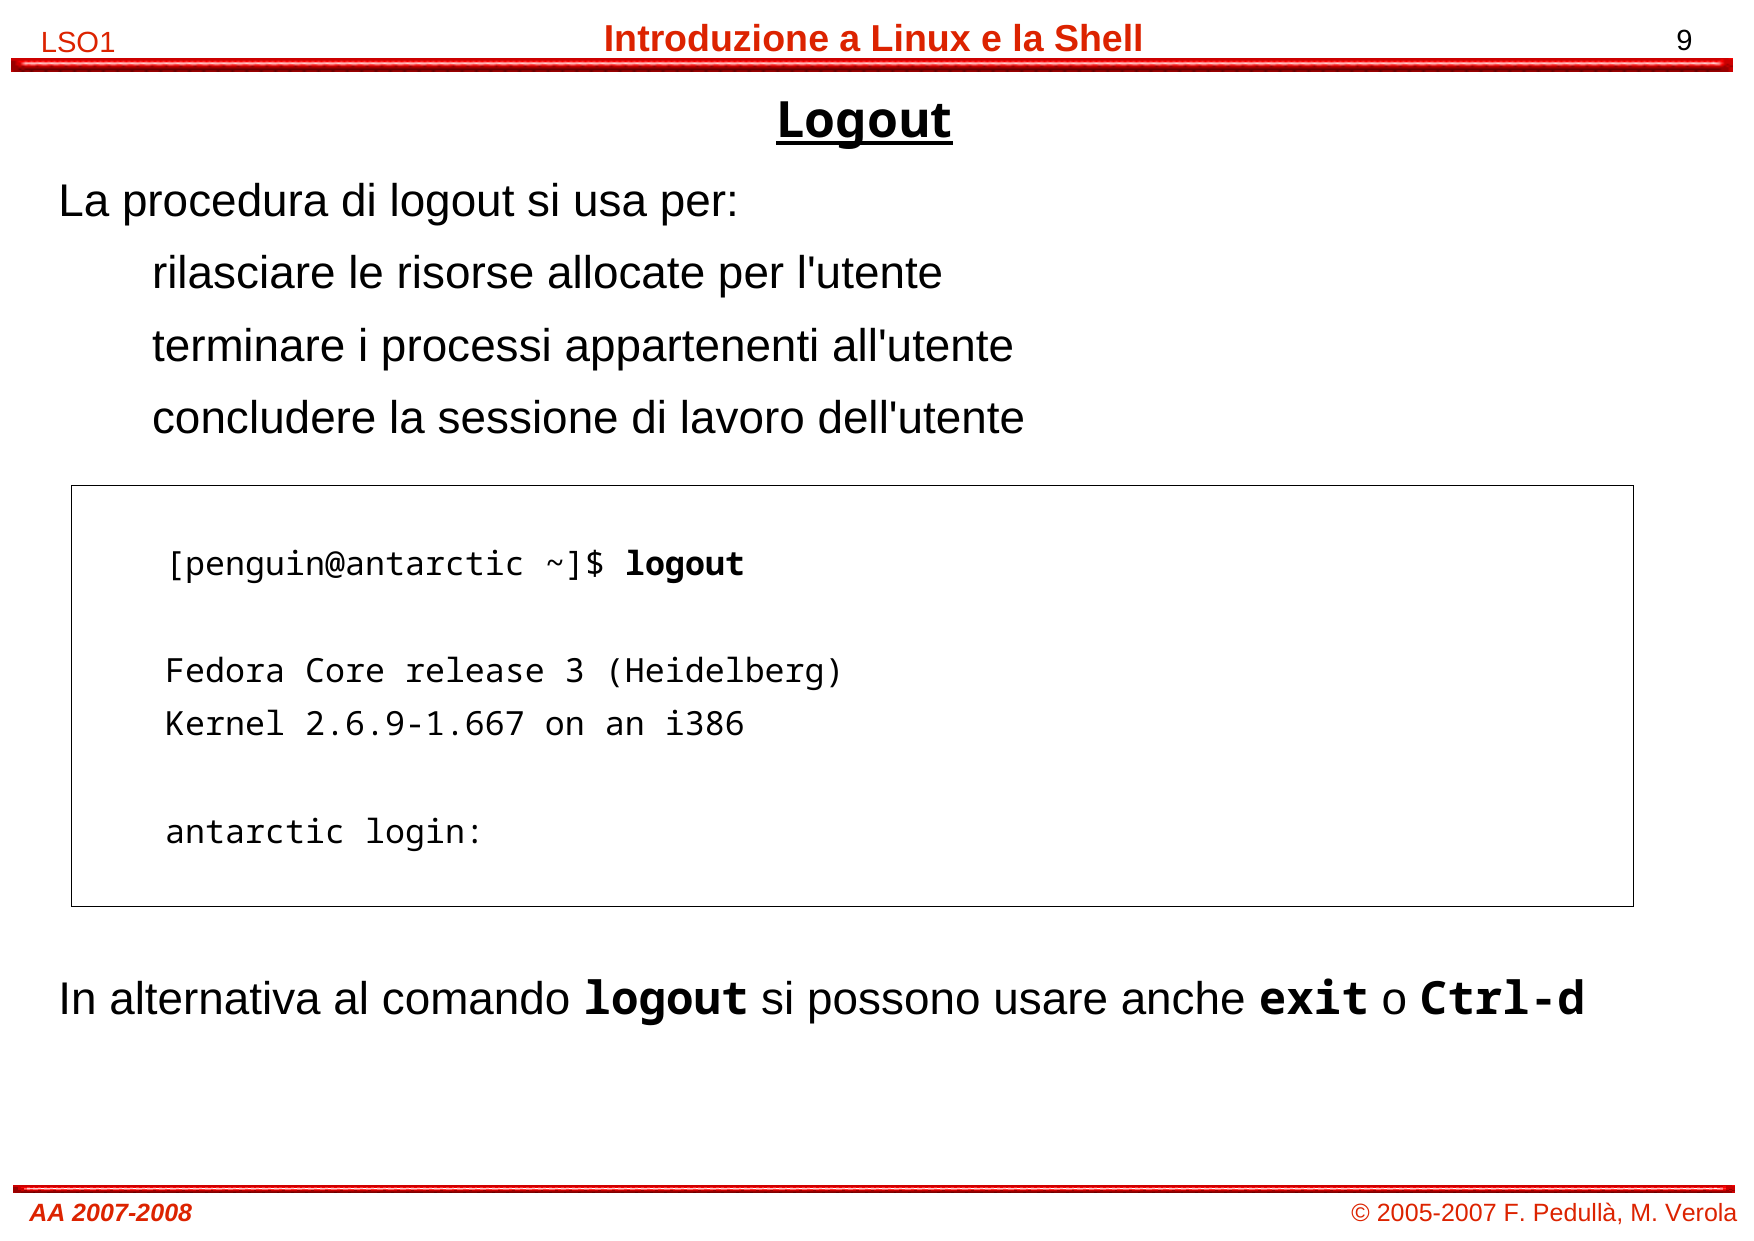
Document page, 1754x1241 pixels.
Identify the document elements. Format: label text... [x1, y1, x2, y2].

list La procedura di logout si usa per: rilasciare le risorse allocate per l'utente terminare i processi appartenenti all'utente concludere la sessione di lavoro dell'utente In alternativa al comando logout si possono usare anche exit o Ctrl-d [58, 171, 1696, 1007]
text_box [penguin@antarctic ~]$ logout Fedora Core release 3 (Heidelberg) Kernel 2.6.9-1.667 on an i386 antarctic login: [71, 485, 1634, 838]
picture [11, 58, 1733, 72]
picture [13, 1185, 1735, 1193]
title Logout [28, 72, 1702, 168]
